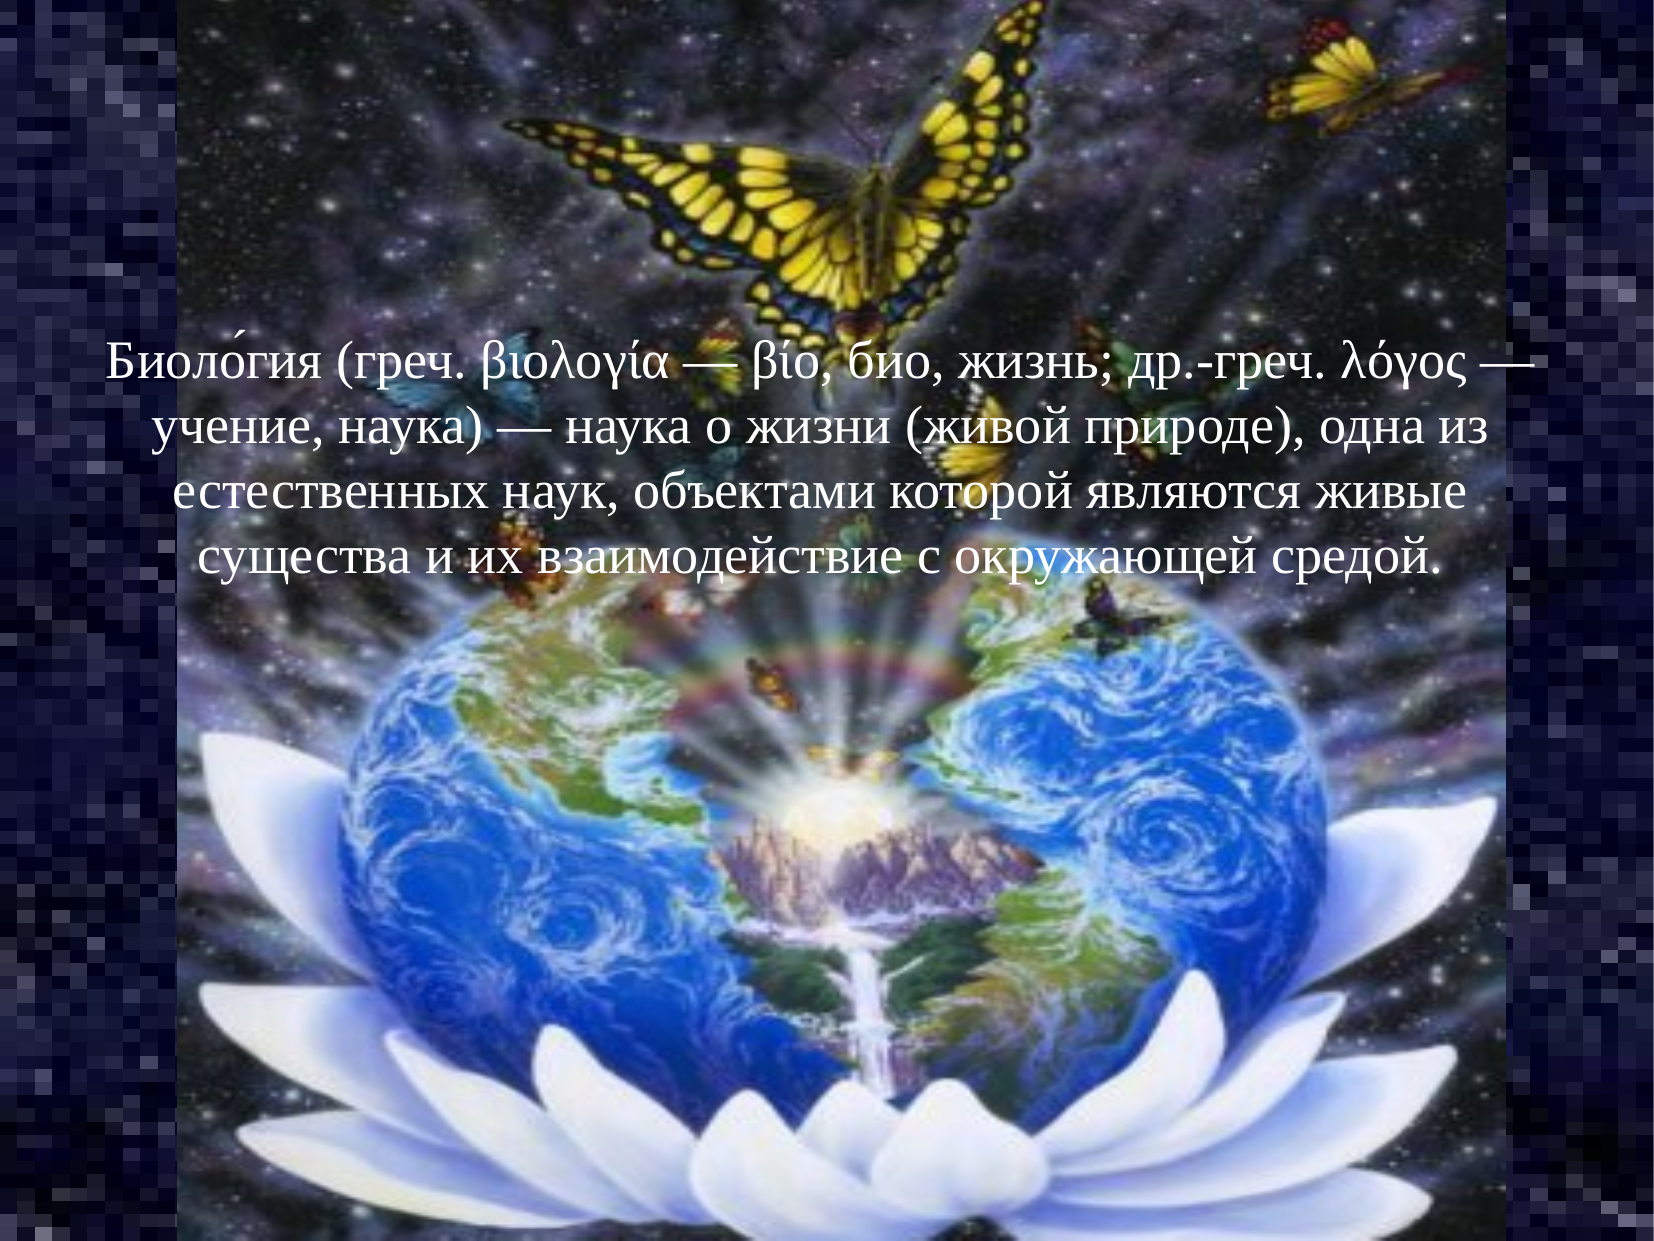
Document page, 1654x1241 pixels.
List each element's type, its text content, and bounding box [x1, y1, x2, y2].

title Биоло́гия (греч. βιολογία — βίο, био, жизнь; др.-греч. λόγος — учение, наука) — наука о жизни (живой природе), одна из естественных наук, объектами которой являются живые существа и их взаимодействие с окружающей средой. [76, 324, 1565, 569]
picture [0, 0, 1654, 1241]
